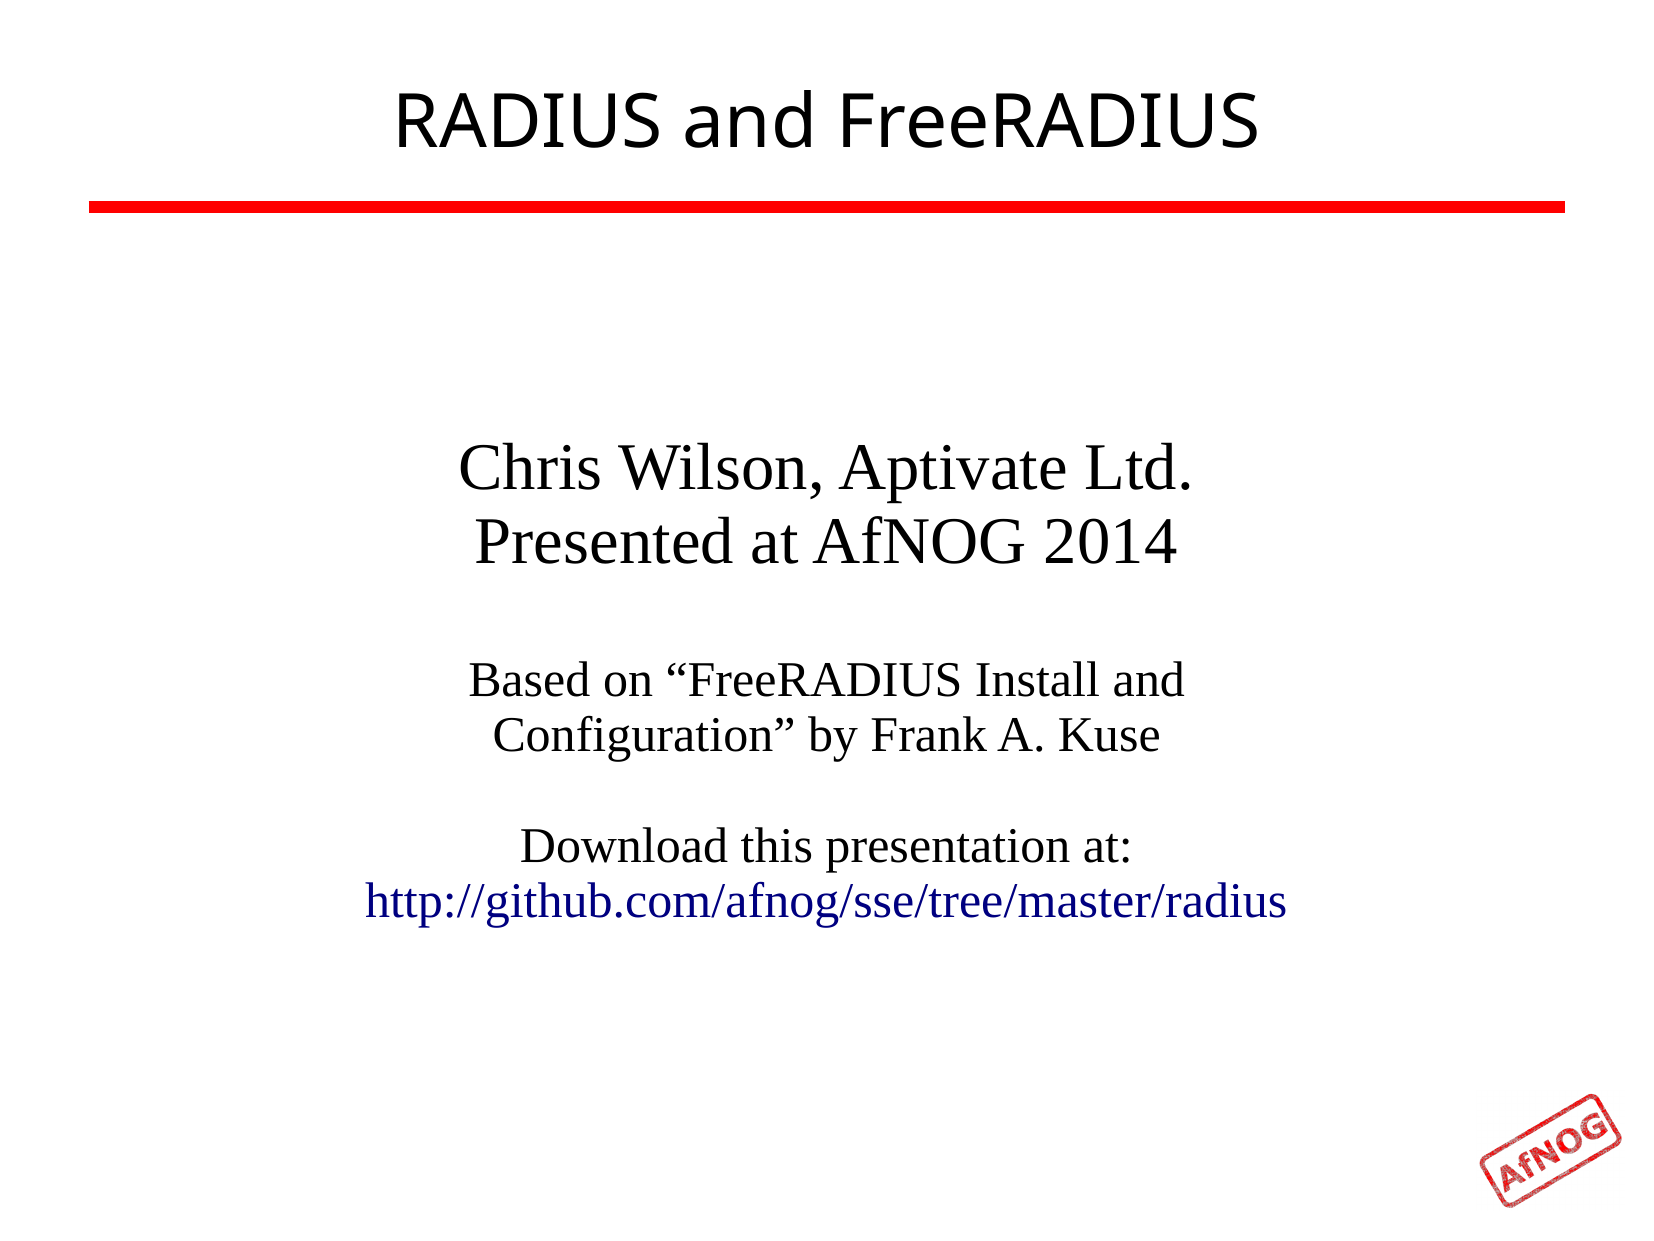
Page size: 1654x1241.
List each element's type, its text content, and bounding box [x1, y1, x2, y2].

title RADIUS and FreeRADIUS [82, 29, 1571, 207]
picture [1476, 1090, 1625, 1211]
subtitle Chris Wilson, Aptivate Ltd. Presented at AfNOG 2014 Based on “FreeRADIUS Install and Configuration” by Frank A. Kuse Download this presentation at: http://github.com/afnog/sse/tree/master/radius [82, 236, 1571, 1123]
